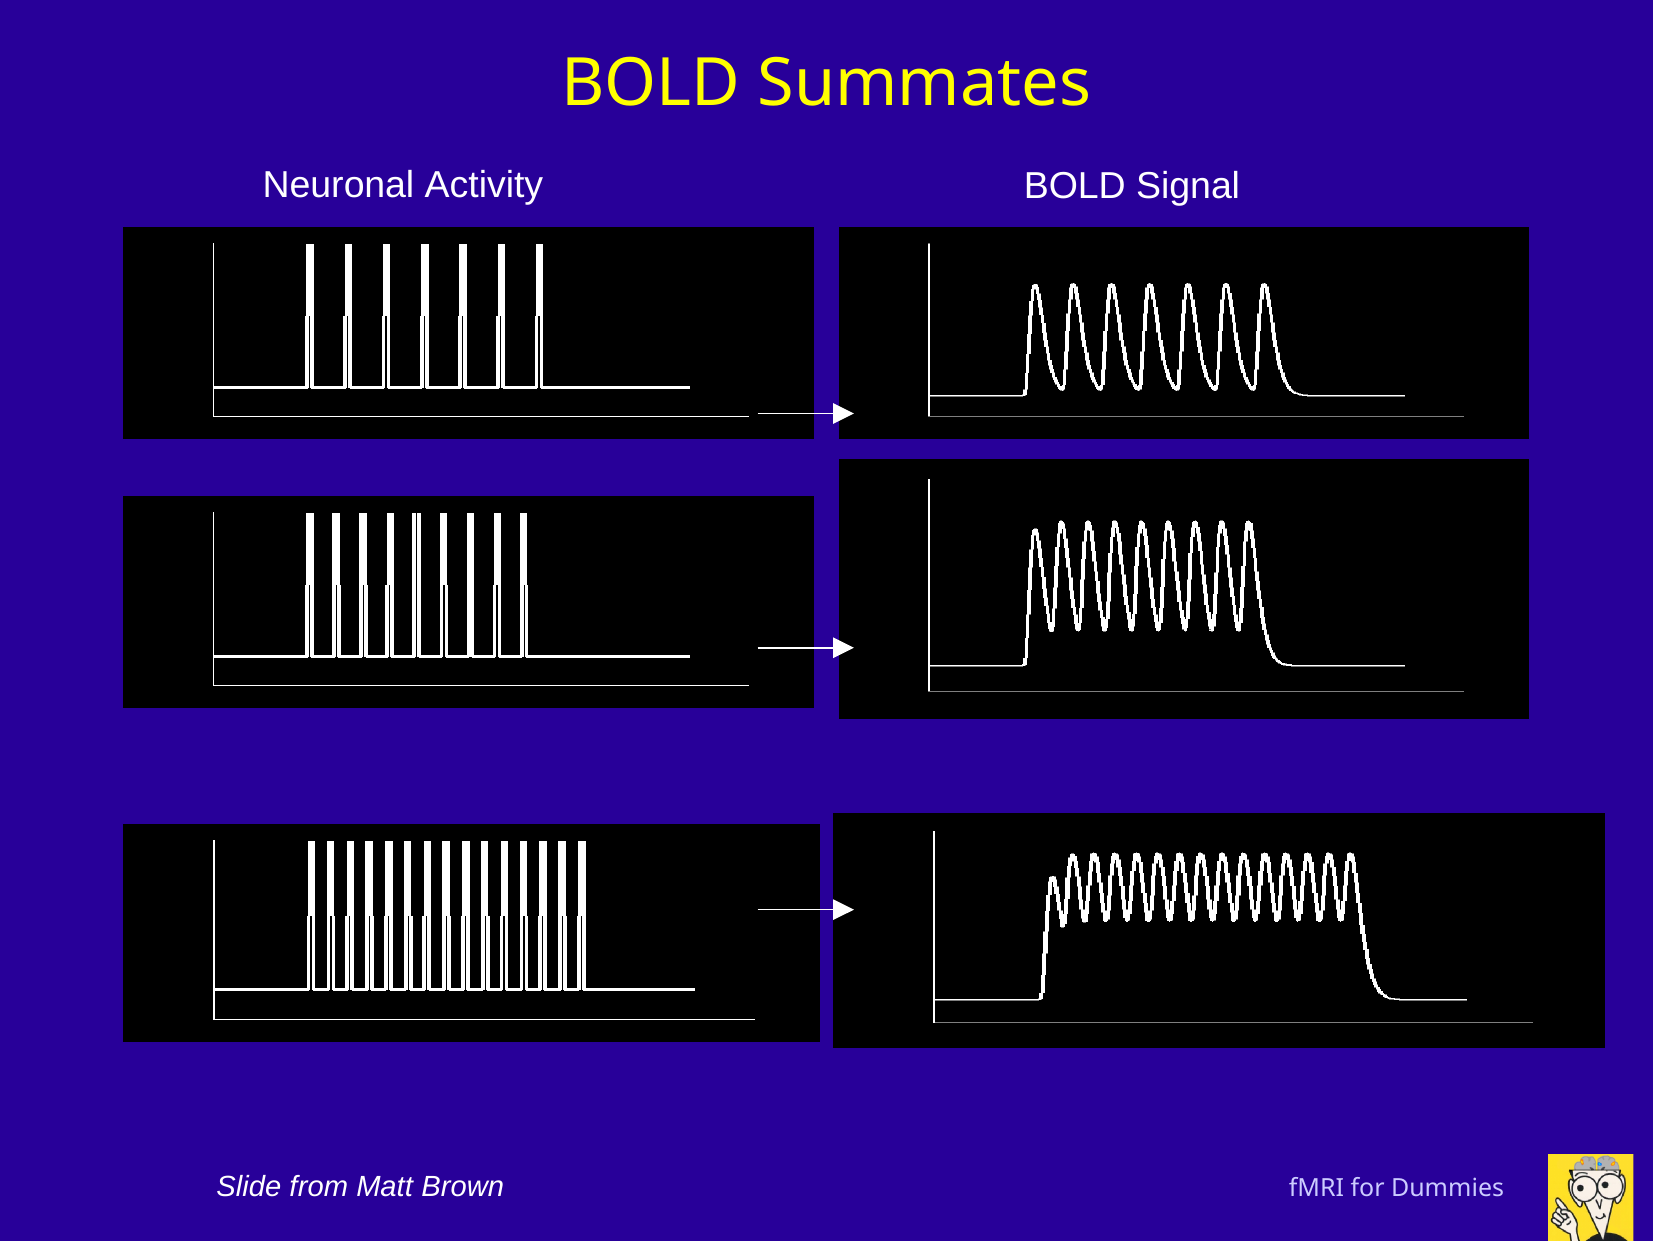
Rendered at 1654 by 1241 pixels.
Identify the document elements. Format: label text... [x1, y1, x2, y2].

picture [839, 459, 1529, 719]
text_box Slide from Matt Brown [201, 1167, 551, 1223]
text_box Neuronal Activity [247, 163, 592, 230]
text_box fMRI for Dummies [1274, 1167, 1530, 1217]
picture [839, 227, 1529, 439]
picture [123, 824, 820, 1043]
text_box BOLD Signal [1009, 164, 1282, 231]
chart [1548, 1154, 1634, 1241]
picture [123, 496, 814, 708]
picture [833, 813, 1605, 1048]
title BOLD Summates [123, 26, 1529, 134]
picture [123, 227, 814, 439]
